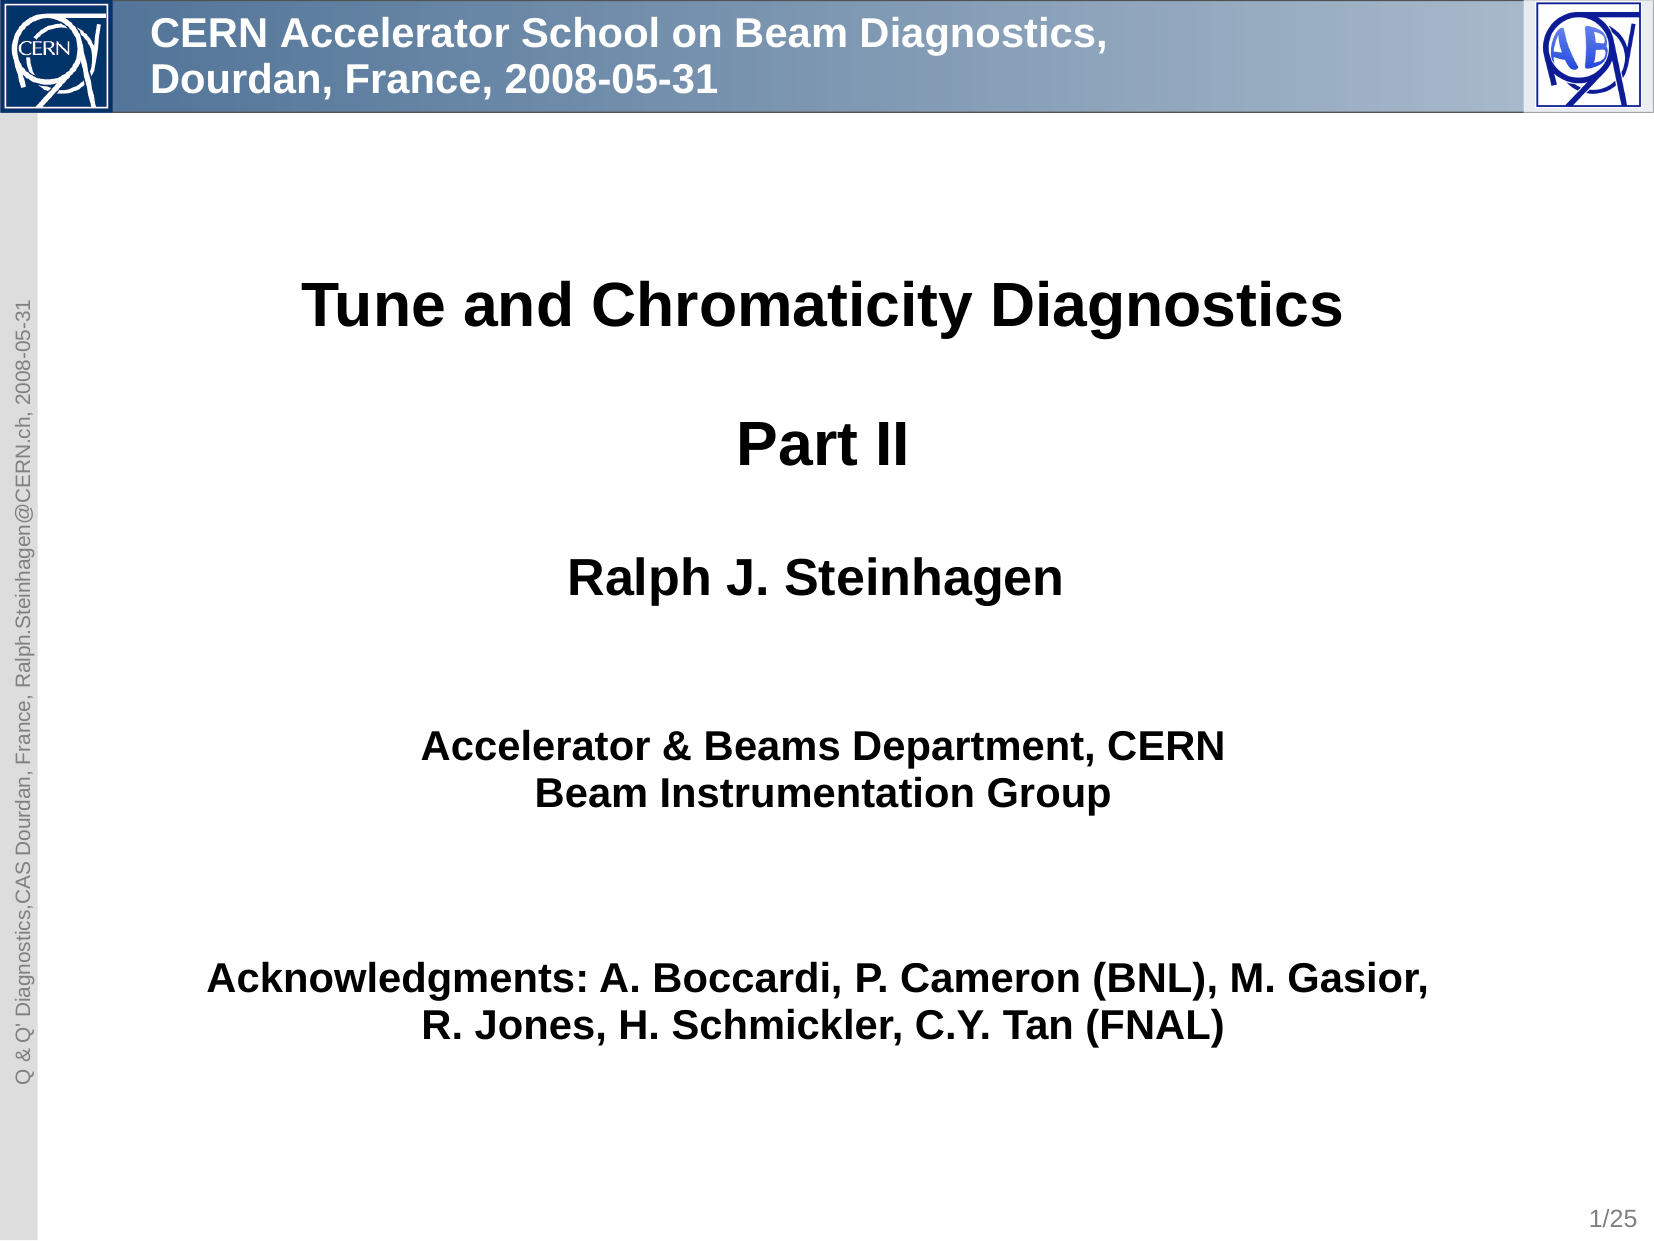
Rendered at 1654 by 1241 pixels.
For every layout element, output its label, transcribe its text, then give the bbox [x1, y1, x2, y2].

title CERN Accelerator School on Beam Diagnostics, Dourdan, France, 2008-05-31 [150, 0, 1329, 113]
text_box Tune and Chromaticity Diagnostics Part II Ralph J. Steinhagen Accelerator & Beams Department, CERN Beam Instrumentation Group Acknowledgments: A. Boccardi, P. Cameron (BNL), M. Gasior, R. Jones, H. Schmickler, C.Y. Tan (FNAL) [144, 204, 1503, 1103]
picture [0, 0, 113, 113]
picture [1535, 1, 1642, 108]
